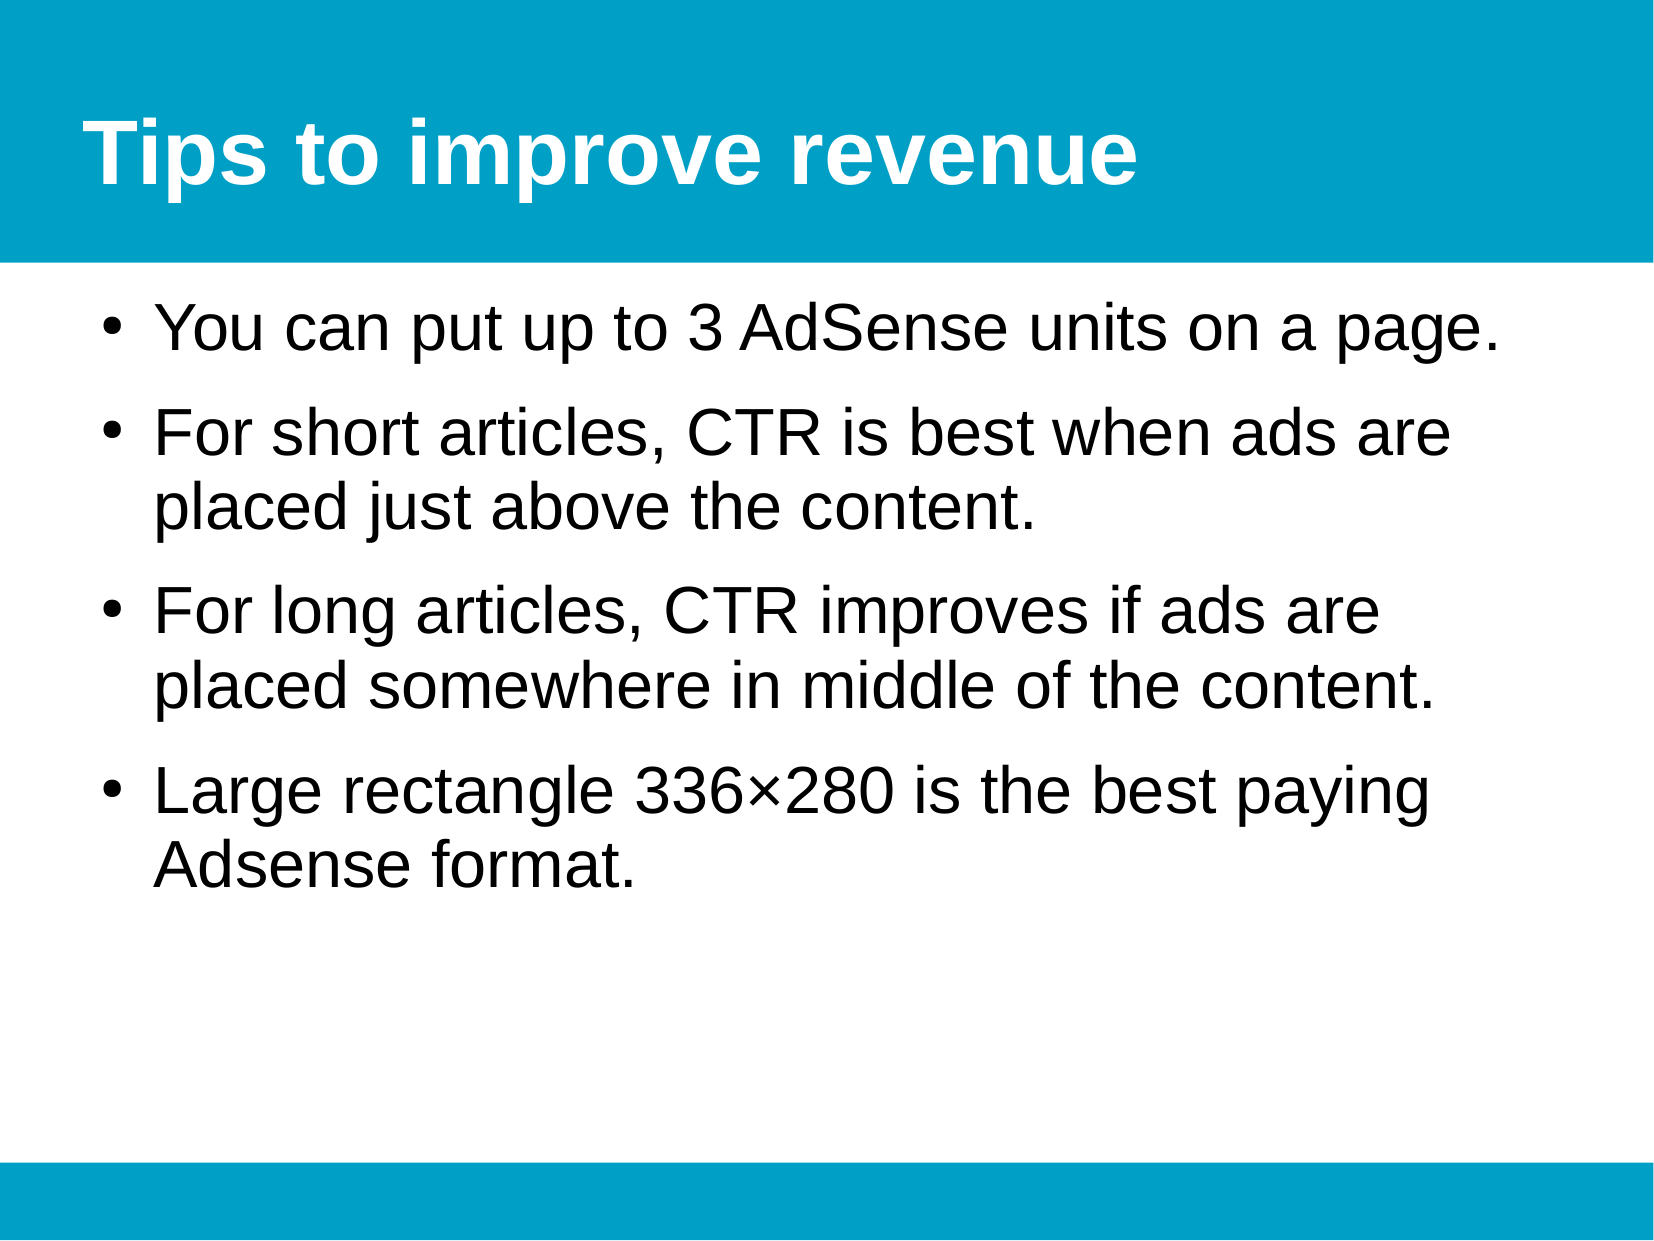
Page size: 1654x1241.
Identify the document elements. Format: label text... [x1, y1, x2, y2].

title Tips to improve revenue [82, 56, 1571, 250]
list You can put up to 3 AdSense units on a page. For short articles, CTR is best when ads are placed just above the content. For long articles, CTR improves if ads are placed somewhere in middle of the content. Large rectangle 336×280 is the best paying Adsense format. [82, 290, 1571, 1094]
